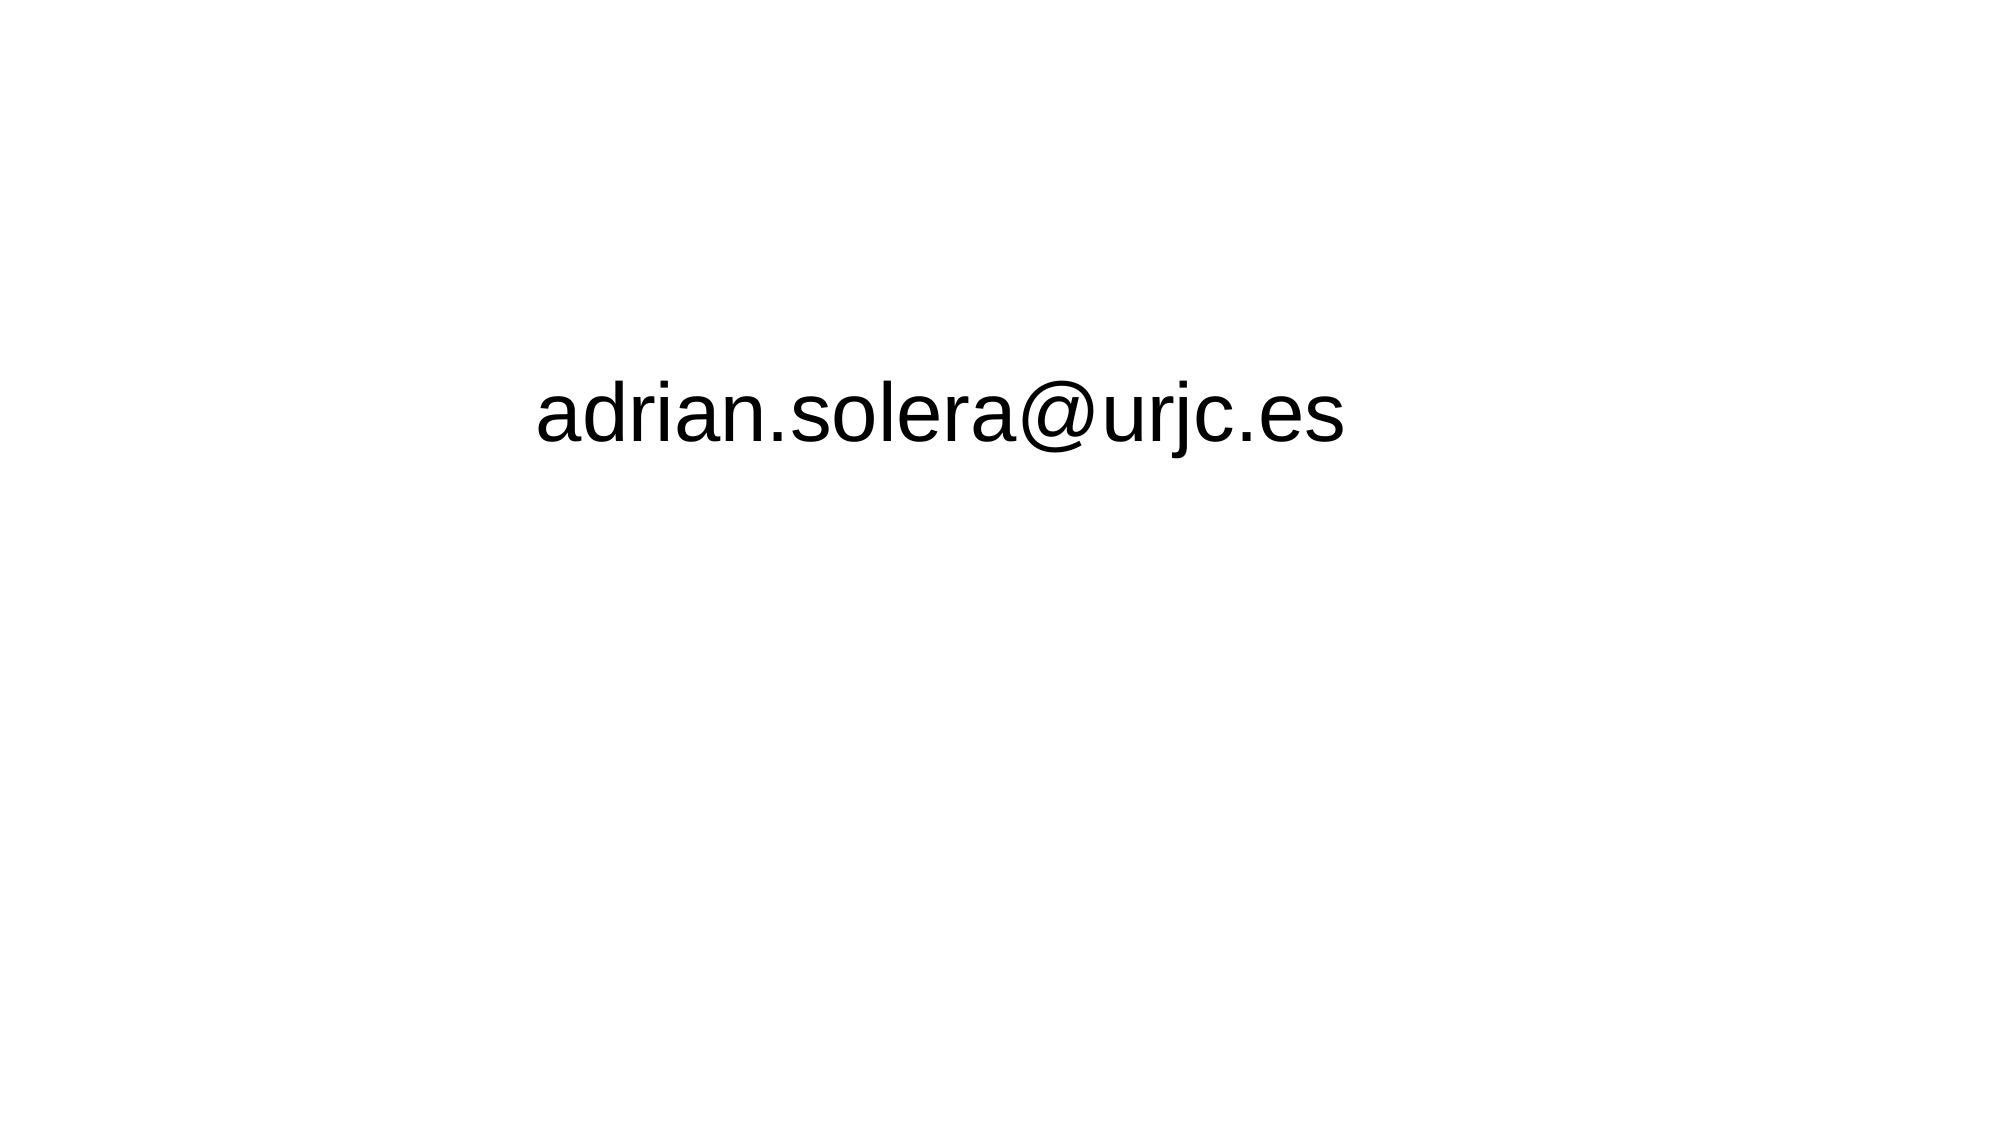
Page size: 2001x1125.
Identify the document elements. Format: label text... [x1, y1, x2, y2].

list adrian.solera@urjc.es [535, 357, 1388, 502]
